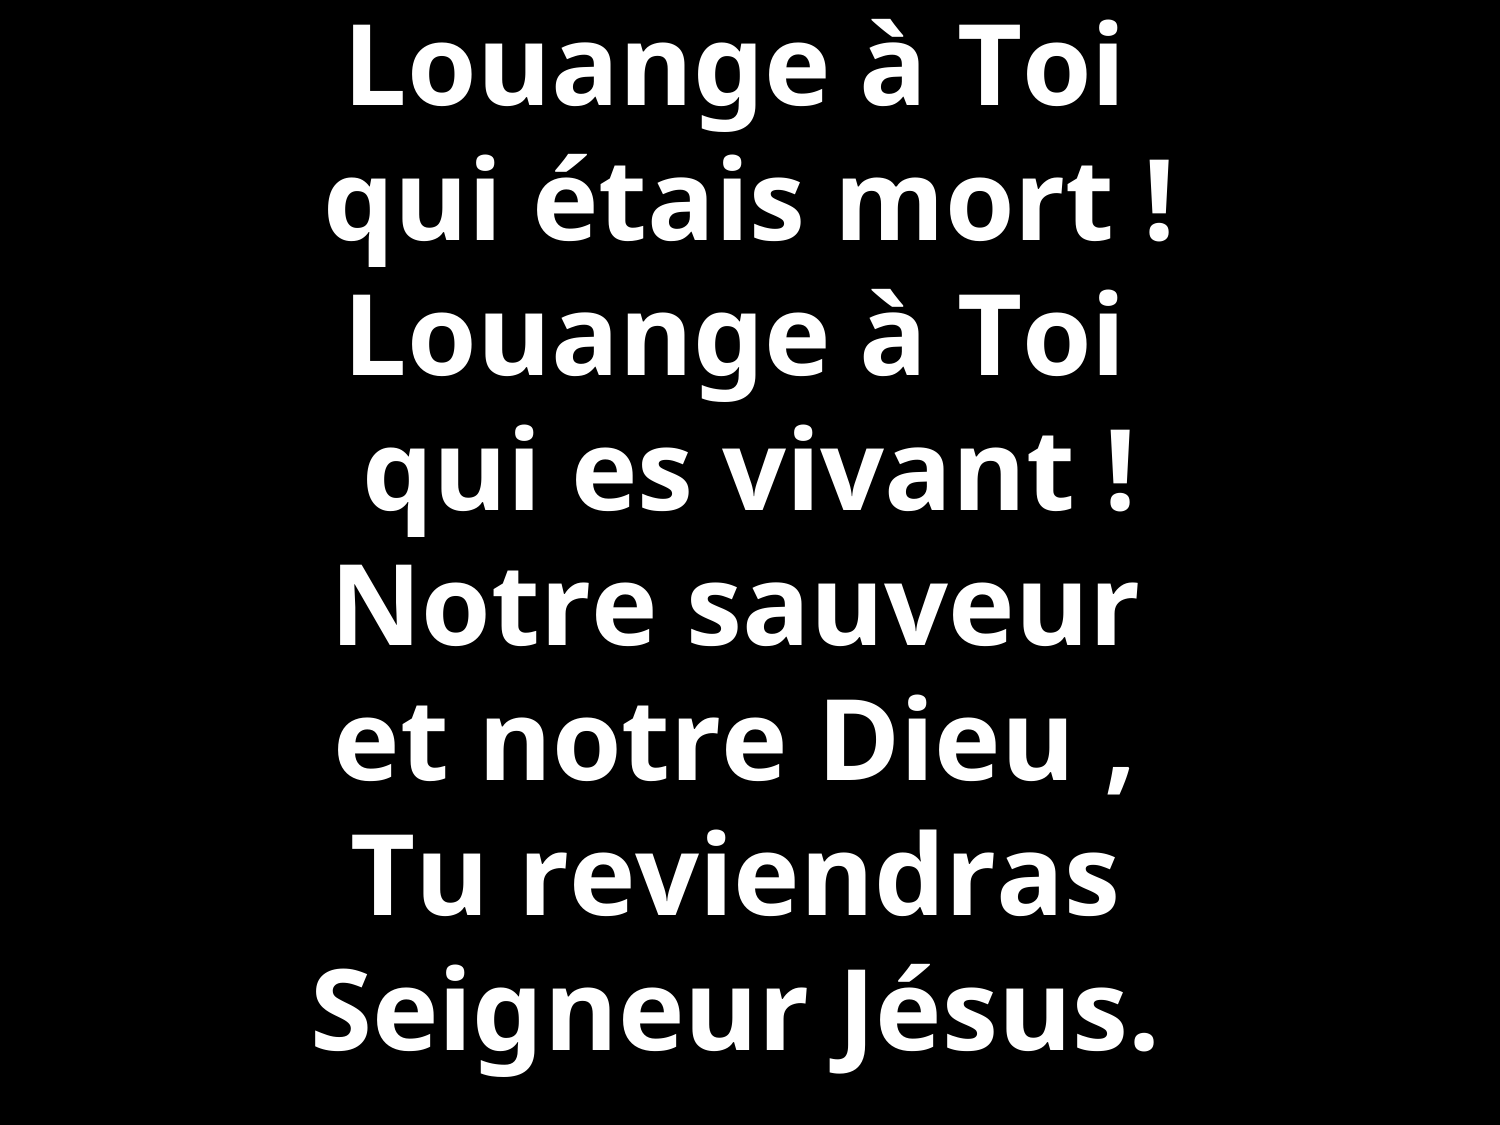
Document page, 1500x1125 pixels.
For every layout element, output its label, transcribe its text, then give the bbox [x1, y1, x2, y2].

text_box Louange à Toi qui étais mort ! Louange à Toi qui es vivant ! Notre sauveur et notre Dieu , Tu reviendras Seigneur Jésus. [0, 337, 1500, 863]
